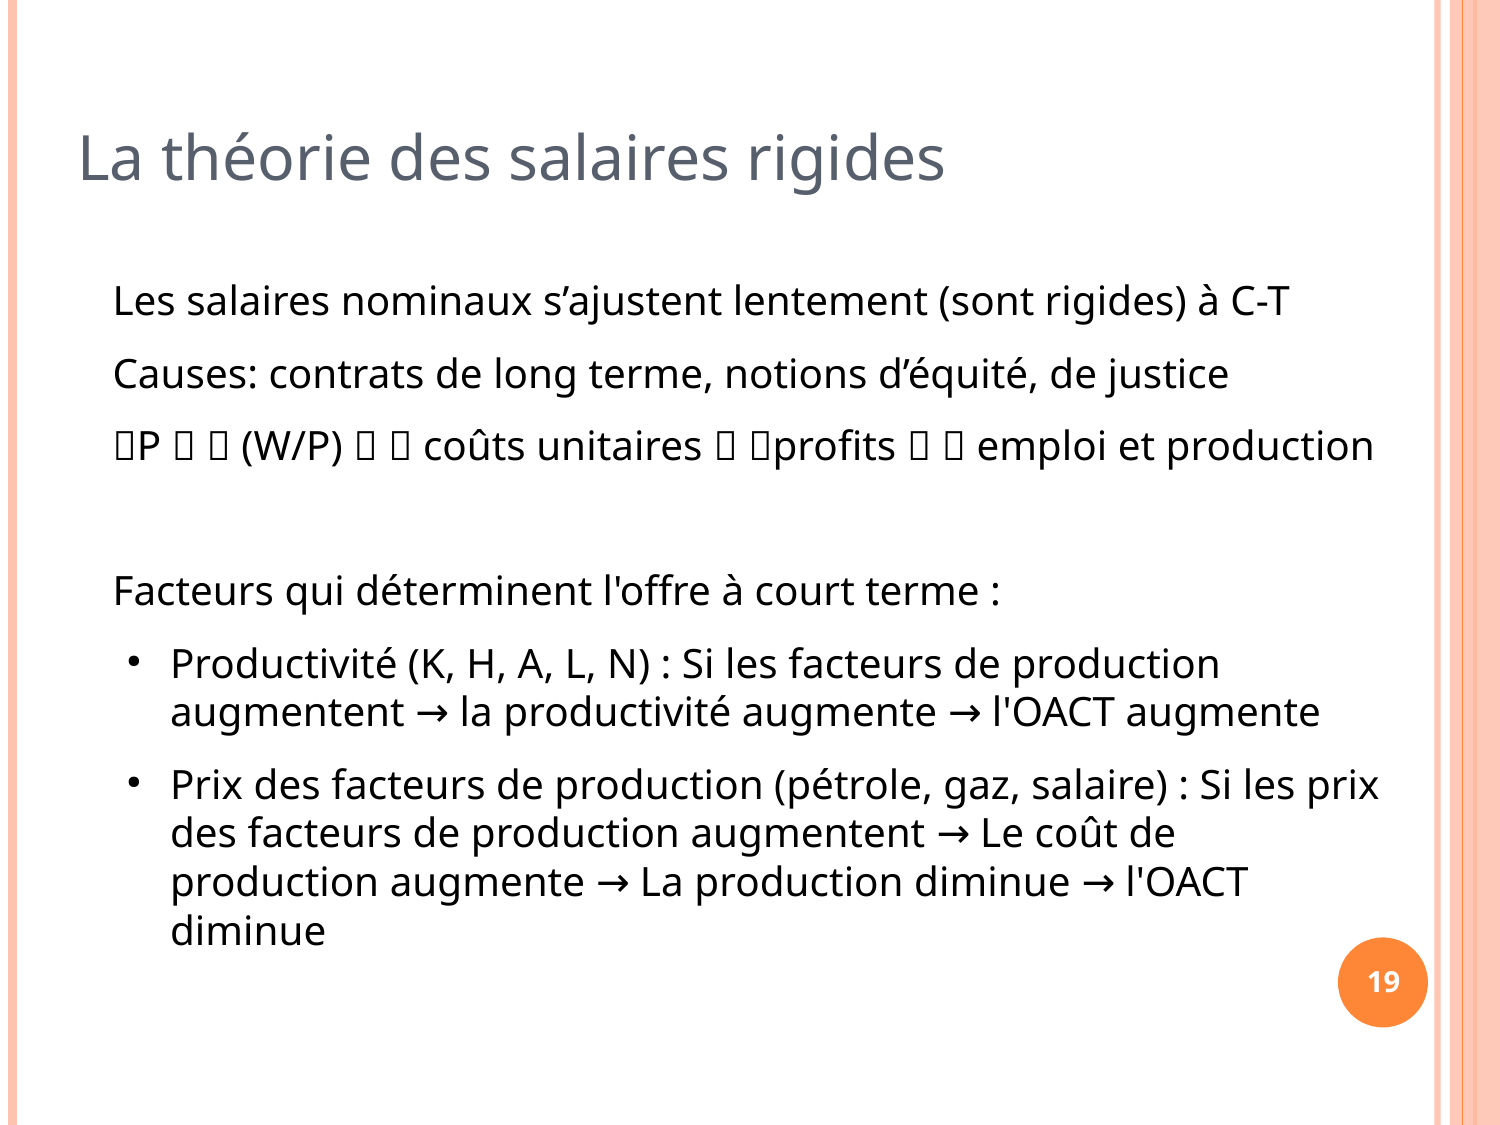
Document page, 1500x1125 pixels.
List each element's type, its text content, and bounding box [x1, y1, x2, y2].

slide_number <numéro> [1333, 940, 1434, 1027]
list Les salaires nominaux s’ajustent lentement (sont rigides) à C-T Causes: contrats de long terme, notions d’équité, de justice P   (W/P)   coûts unitaires  profits   emploi et production Facteurs qui déterminent l'offre à court terme : Productivité (K, H, A, L, N) : Si les facteurs de production augmentent → la productivité augmente → l'OACT augmente Prix des facteurs de production (pétrole, gaz, salaire) : Si les prix des facteurs de production augmentent → Le coût de production augmente → La production diminue → l'OACT diminue [112, 275, 1388, 1000]
title La théorie des salaires rigides [62, 37, 1450, 200]
